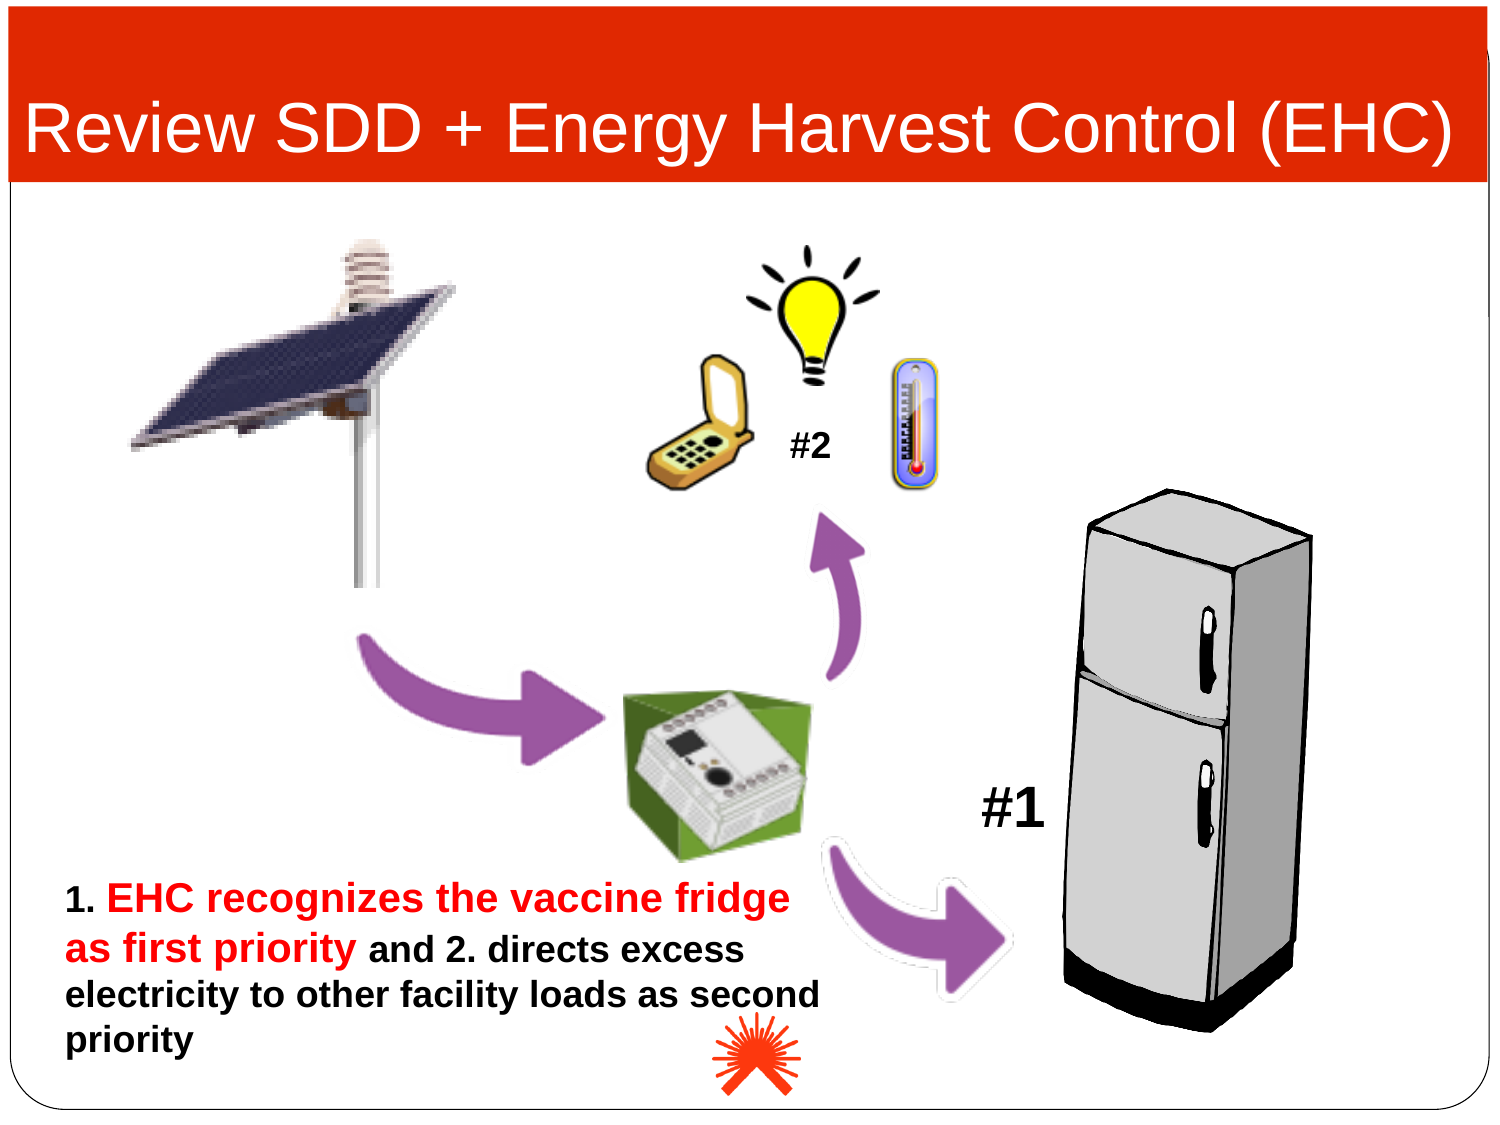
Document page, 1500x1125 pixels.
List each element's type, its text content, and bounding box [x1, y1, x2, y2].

picture [343, 489, 1016, 1018]
text_box #1 [949, 761, 1062, 847]
text_box 1. EHC recognizes the vaccine fridge as first priority and 2. directs excess electricity to other facility loads as second priority [49, 862, 838, 1069]
text_box #2 [764, 413, 864, 474]
picture [609, 245, 965, 506]
picture [0, 181, 501, 588]
title Review SDD + Energy Harvest Control (EHC) [8, 6, 1488, 183]
picture [712, 1069, 801, 1096]
picture [1062, 488, 1313, 1033]
